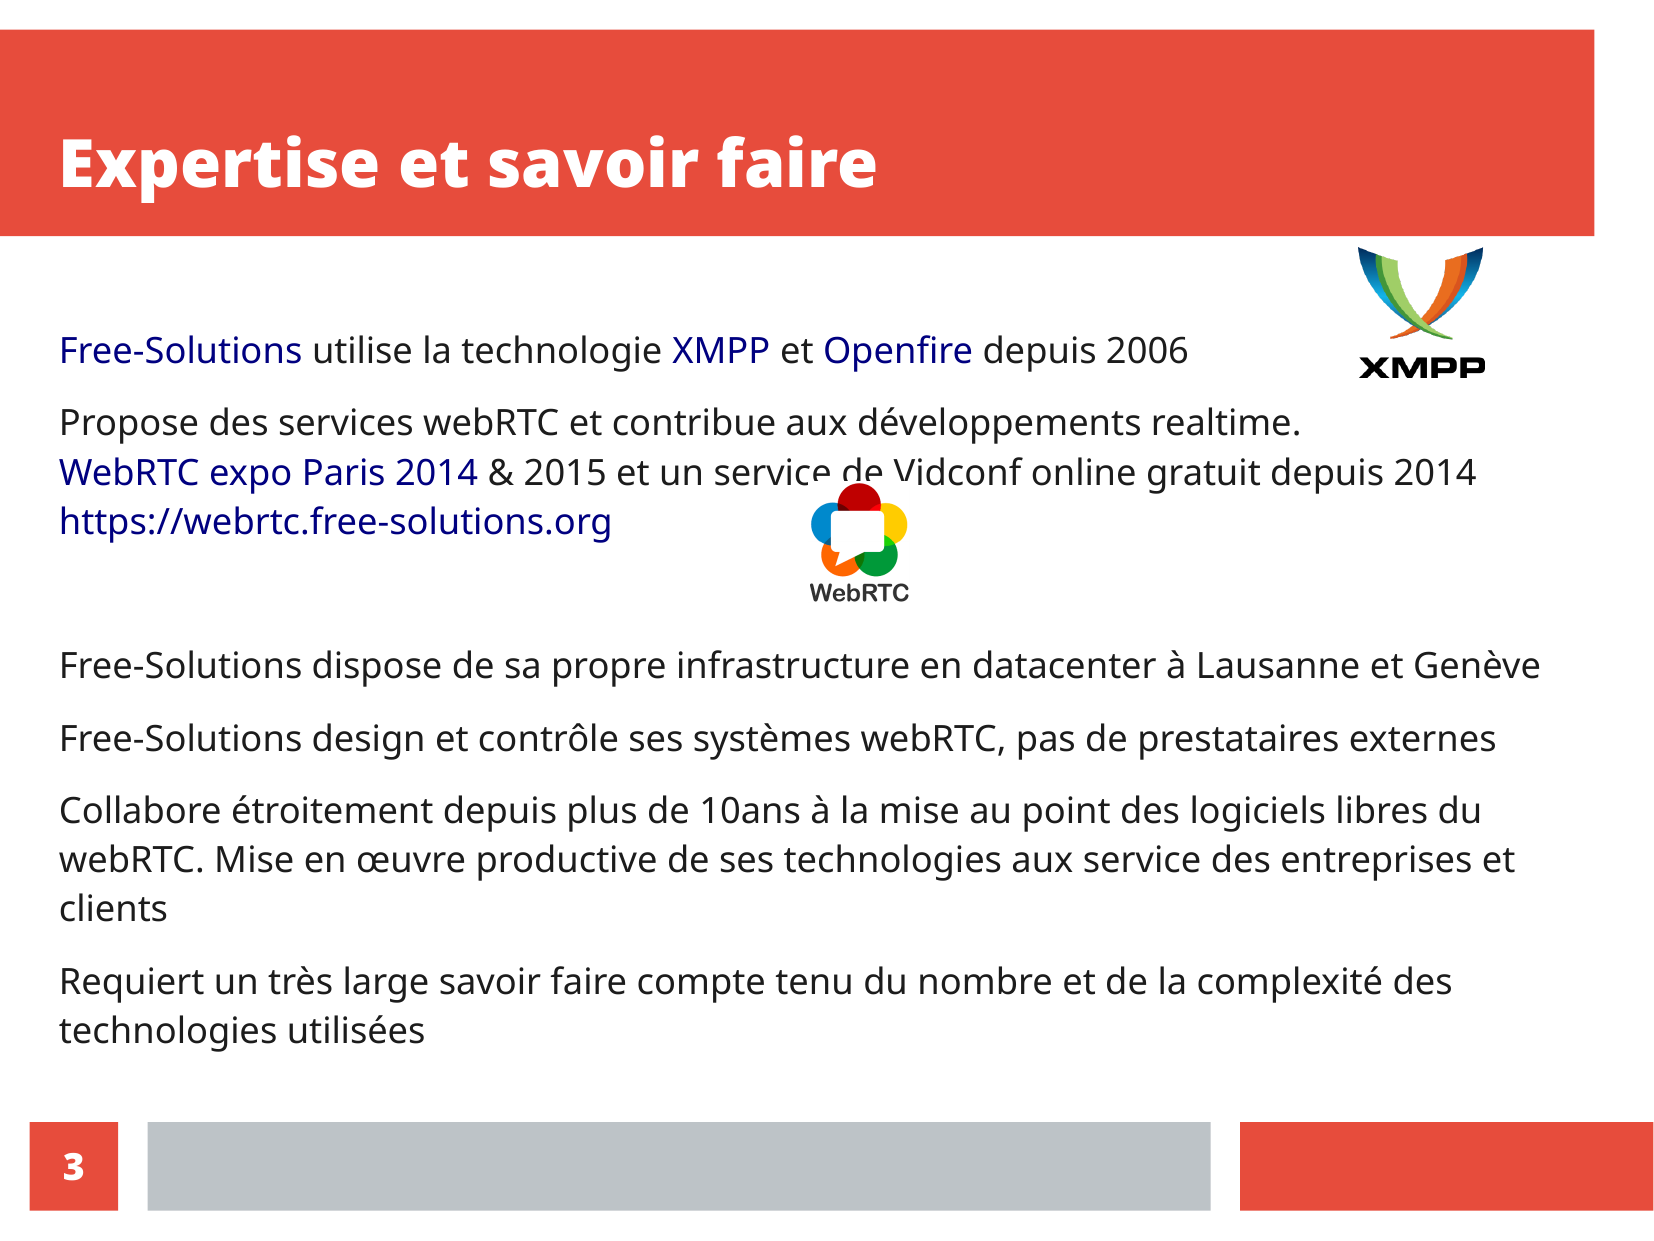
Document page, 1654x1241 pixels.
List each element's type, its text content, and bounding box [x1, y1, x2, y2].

list Free-Solutions utilise la technologie XMPP et Openfire depuis 2006 Propose des services webRTC et contribue aux développements realtime. WebRTC expo Paris 2014 & 2015 et un service de Vidconf online gratuit depuis 2014 https://webrtc.free-solutions.org Free-Solutions dispose de sa propre infrastructure en datacenter à Lausanne et Genève Free-Solutions design et contrôle ses systèmes webRTC, pas de prestataires externes Collabore étroitement depuis plus de 10ans à la mise au point des logiciels libres du webRTC. Mise en œuvre productive de ses technologies aux service des entreprises et clients Requiert un très large savoir faire compte tenu du nombre et de la complexité des technologies utilisées [59, 324, 1565, 1093]
title Expertise et savoir faire [59, 59, 1595, 207]
picture [1358, 247, 1485, 378]
picture [808, 481, 910, 603]
